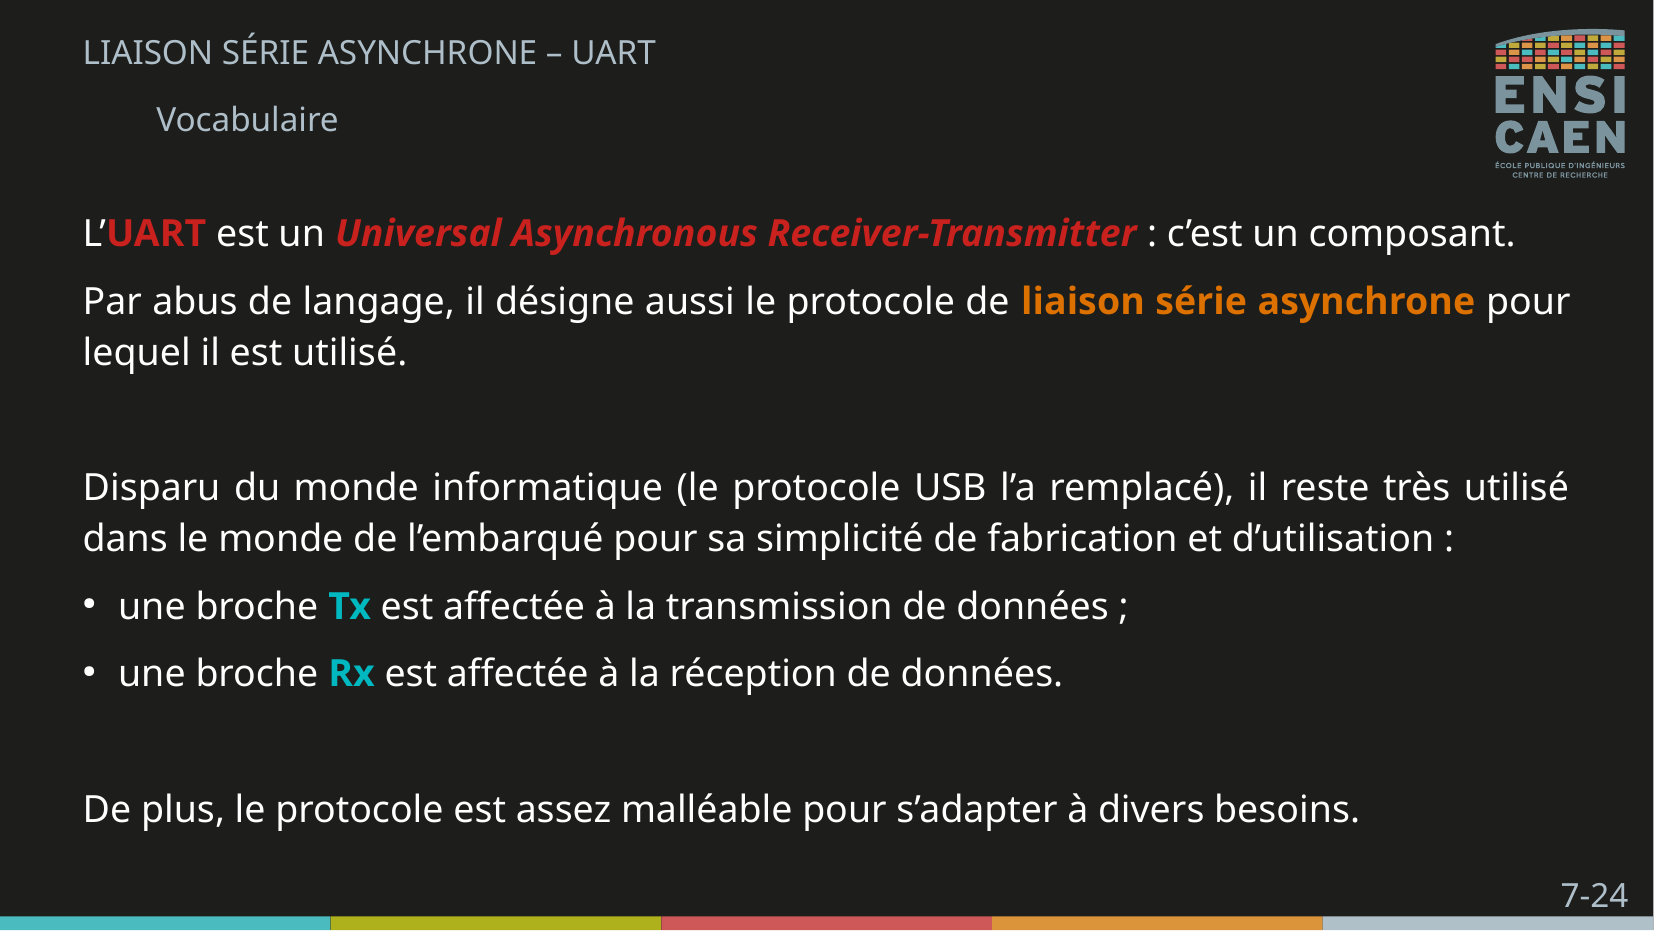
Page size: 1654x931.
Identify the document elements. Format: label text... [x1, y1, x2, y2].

list L’UART est un Universal Asynchronous Receiver-Transmitter : c’est un composant. Par abus de langage, il désigne aussi le protocole de liaison série asynchrone pour lequel il est utilisé. Disparu du monde informatique (le protocole USB l’a remplacé), il reste très utilisé dans le monde de l’embarqué pour sa simplicité de fabrication et d’utilisation : une broche Tx est affectée à la transmission de données ; une broche Rx est affectée à la réception de données. De plus, le protocole est assez malléable pour s’adapter à divers besoins. [82, 206, 1571, 916]
title LIAISON SÉRIE ASYNCHRONE – UART Vocabulaire [82, 0, 1467, 148]
